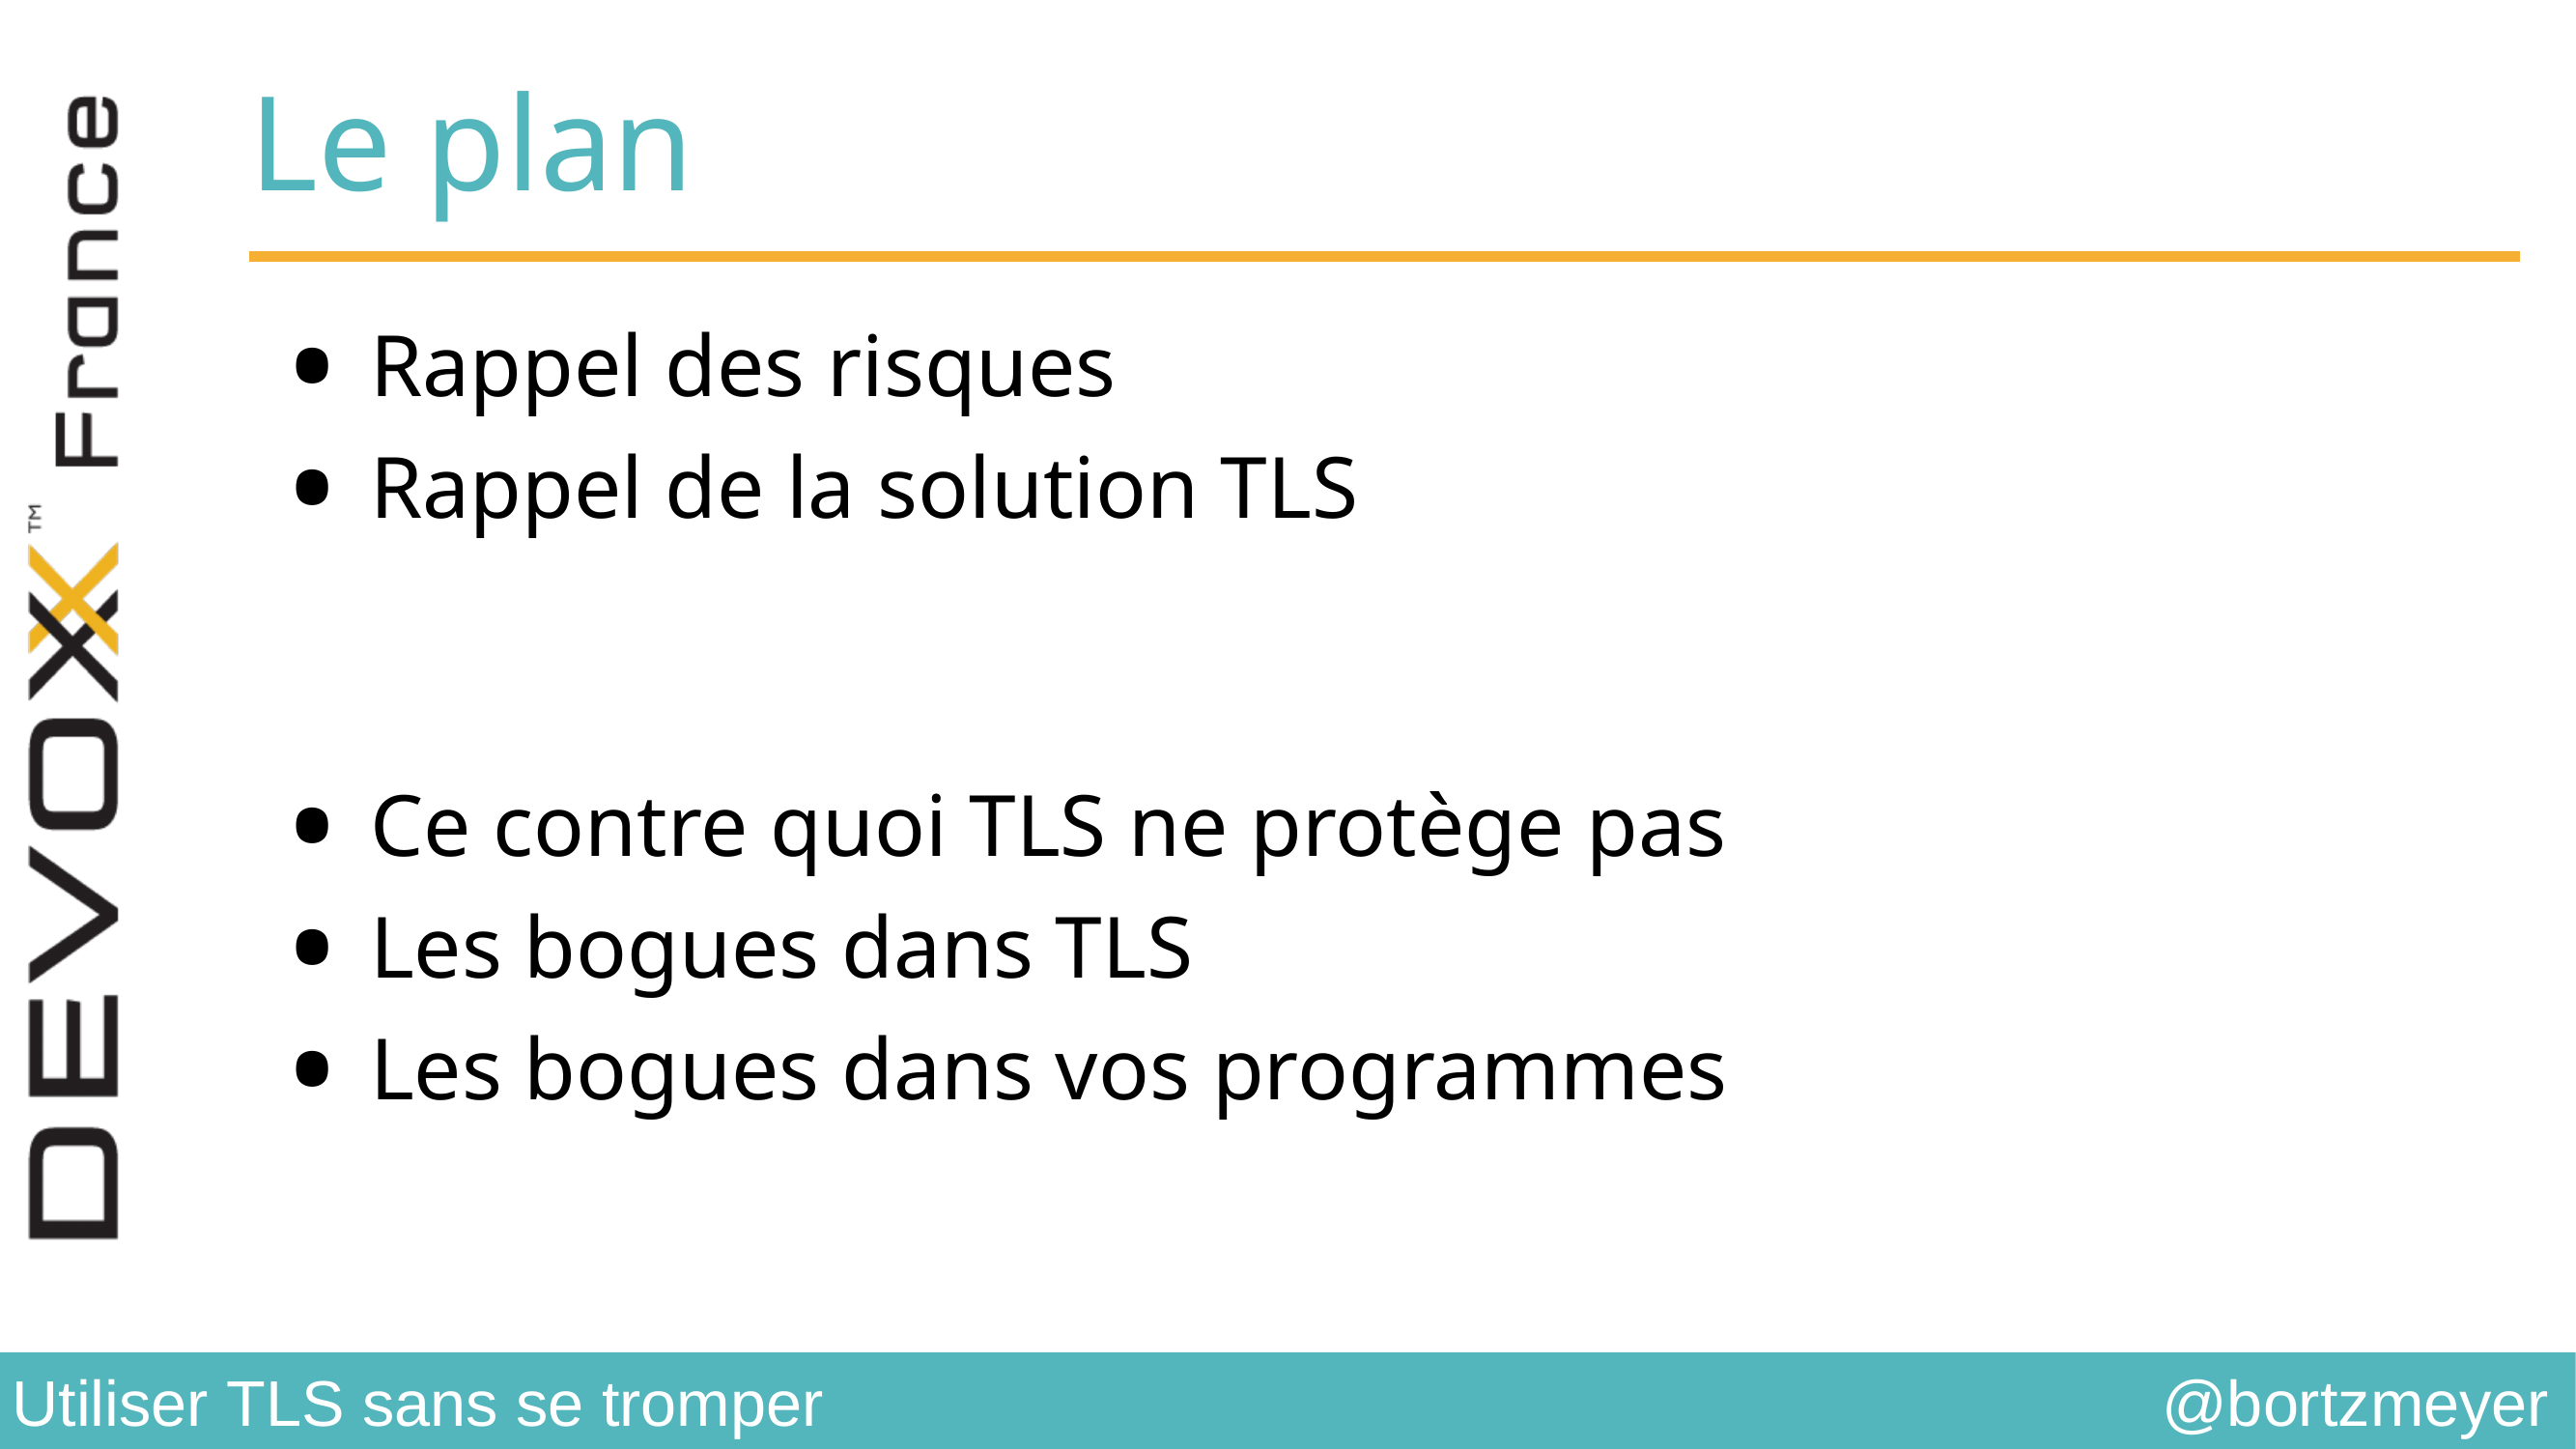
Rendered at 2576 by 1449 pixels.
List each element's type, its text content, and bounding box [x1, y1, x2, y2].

list Rappel des risques Rappel de la solution TLS Ce contre quoi TLS ne protège pas Les bogues dans TLS Les bogues dans vos programmes [251, 311, 2526, 1333]
picture [0, 74, 141, 1270]
title Le plan [249, 19, 2521, 258]
